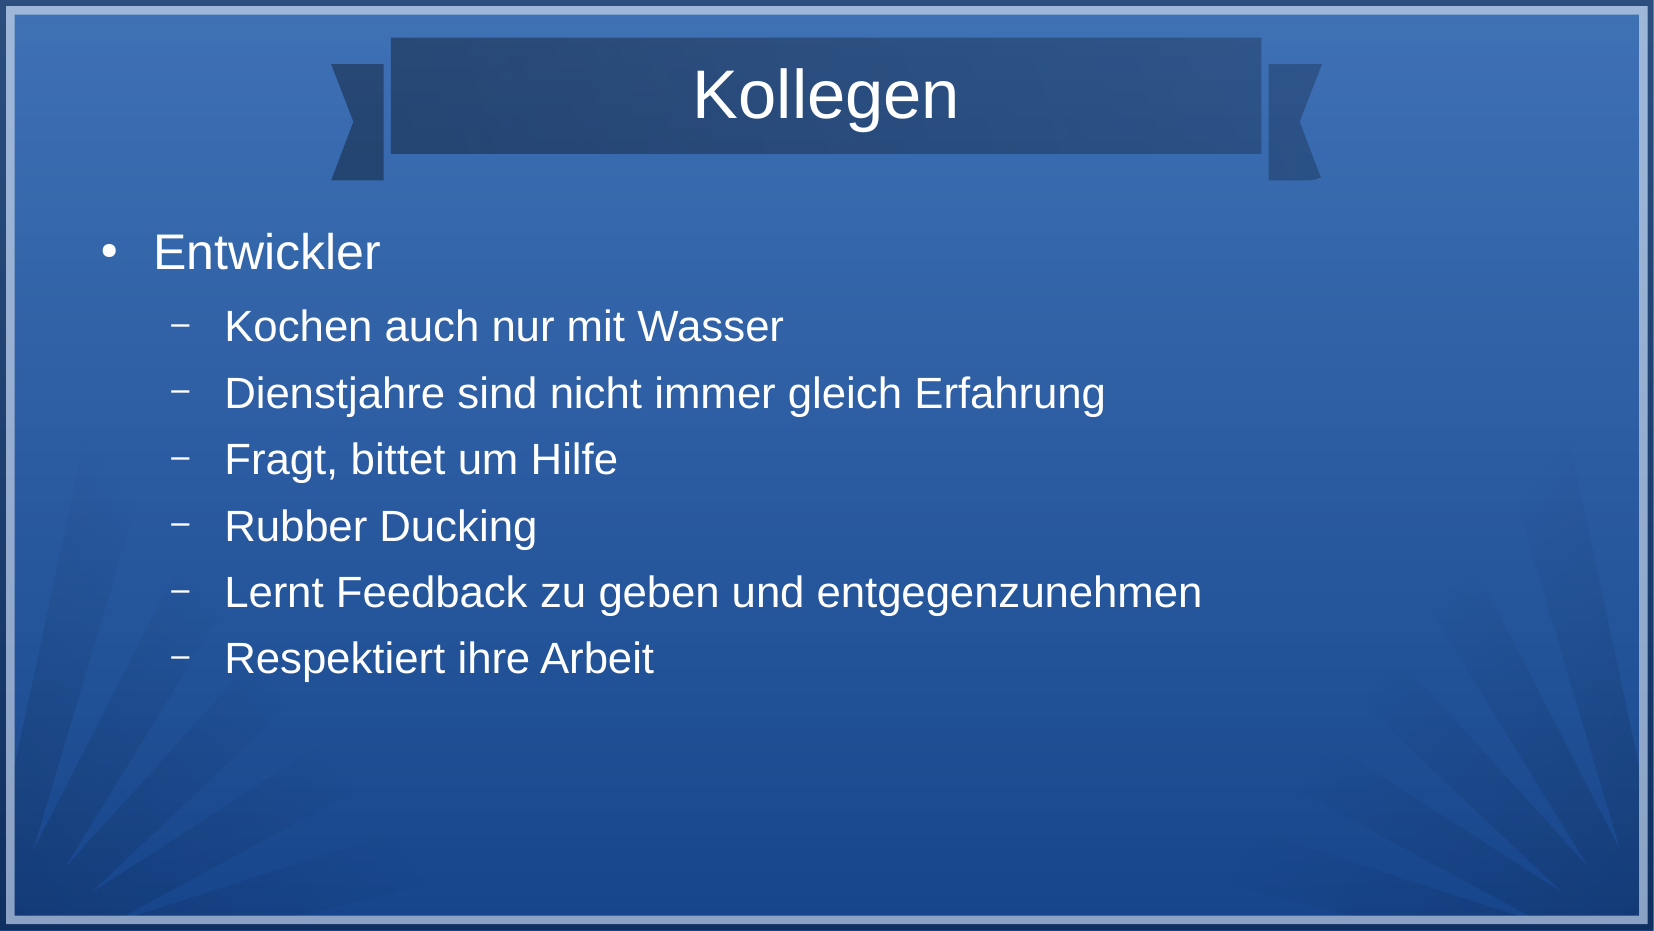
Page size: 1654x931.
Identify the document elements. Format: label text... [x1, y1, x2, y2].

title Kollegen [389, 35, 1264, 154]
list Entwickler Kochen auch nur mit Wasser Dienstjahre sind nicht immer gleich Erfahrung Fragt, bittet um Hilfe Rubber Ducking Lernt Feedback zu geben und entgegenzunehmen Respektiert ihre Arbeit [82, 224, 1571, 848]
